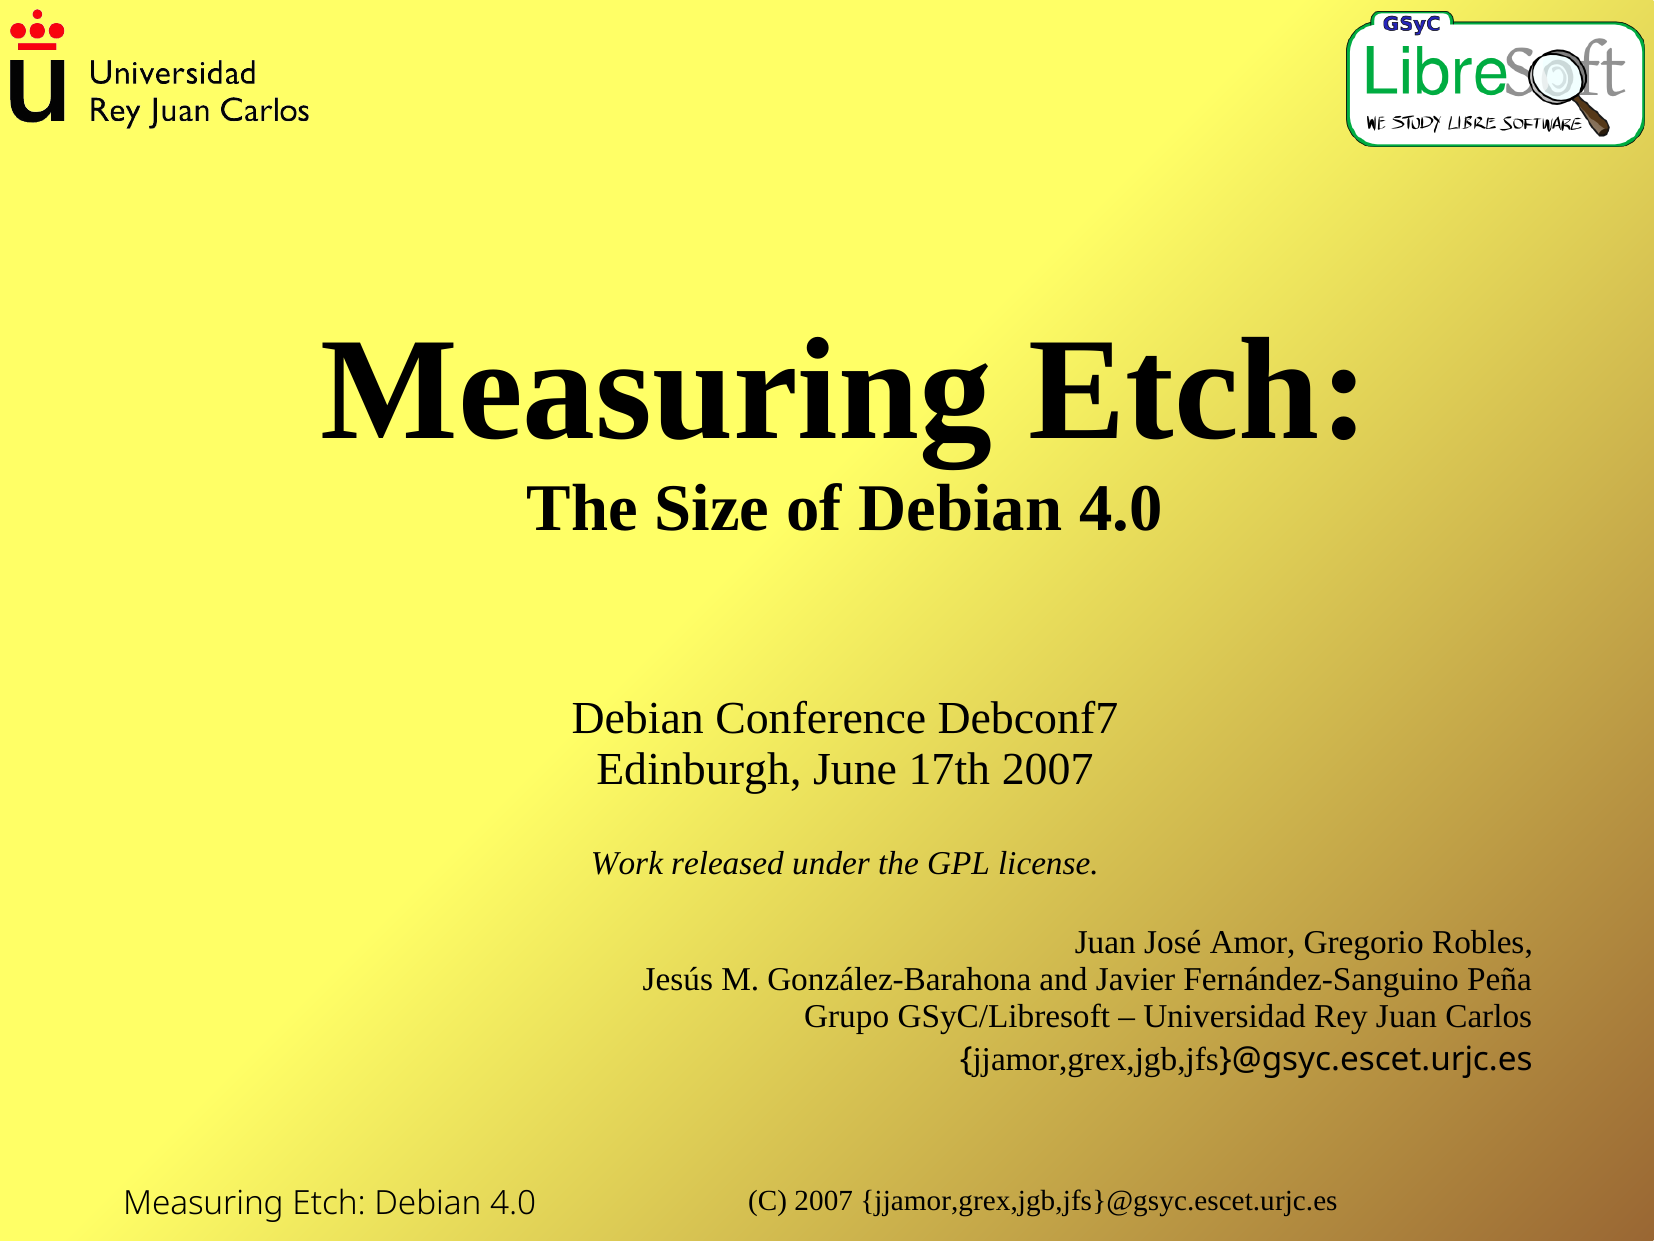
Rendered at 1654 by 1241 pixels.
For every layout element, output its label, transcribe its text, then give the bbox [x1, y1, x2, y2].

picture [10, 9, 309, 129]
picture [1346, 11, 1645, 147]
subtitle Measuring Etch: The Size of Debian 4.0 Debian Conference Debconf7 Edinburgh, June 17th 2007 Work released under the GPL license. Juan José Amor, Gregorio Robles, Jesús M. González-Barahona and Javier Fernández-Sanguino Peña Grupo GSyC/Libresoft – Universidad Rey Juan Carlos {jjamor,grex,jgb,jfs}@gsyc.escet.urjc.es [121, 153, 1534, 1152]
